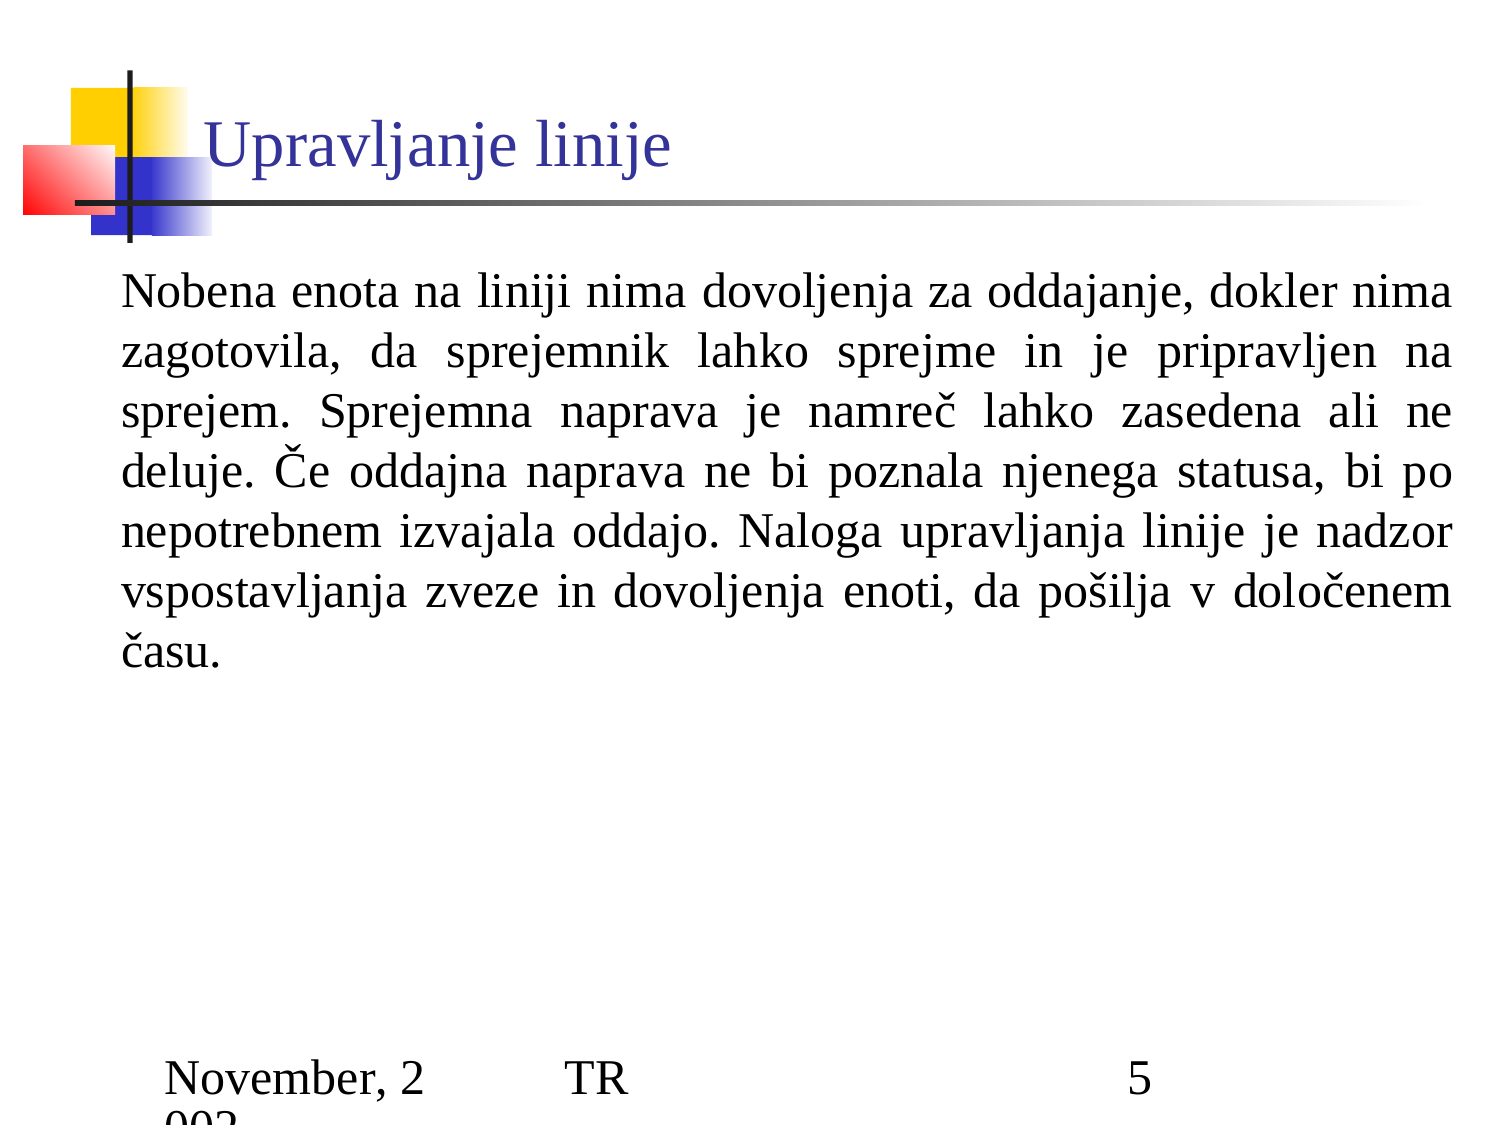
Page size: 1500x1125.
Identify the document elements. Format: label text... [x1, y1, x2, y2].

list Nobena enota na liniji nima dovoljenja za oddajanje, dokler nima zagotovila, da sprejemnik lahko sprejme in je pripravljen na sprejem. Sprejemna naprava je namreč lahko zasedena ali ne deluje. Če oddajna naprava ne bi poznala njenega statusa, bi po nepotrebnem izvajala oddajo. Naloga upravljanja linije je nadzor vspostavljanja zveze in dovoljenja enoti, da pošilja v določenem času. [50, 249, 1469, 1007]
title Upravljanje linije [188, 92, 1468, 188]
